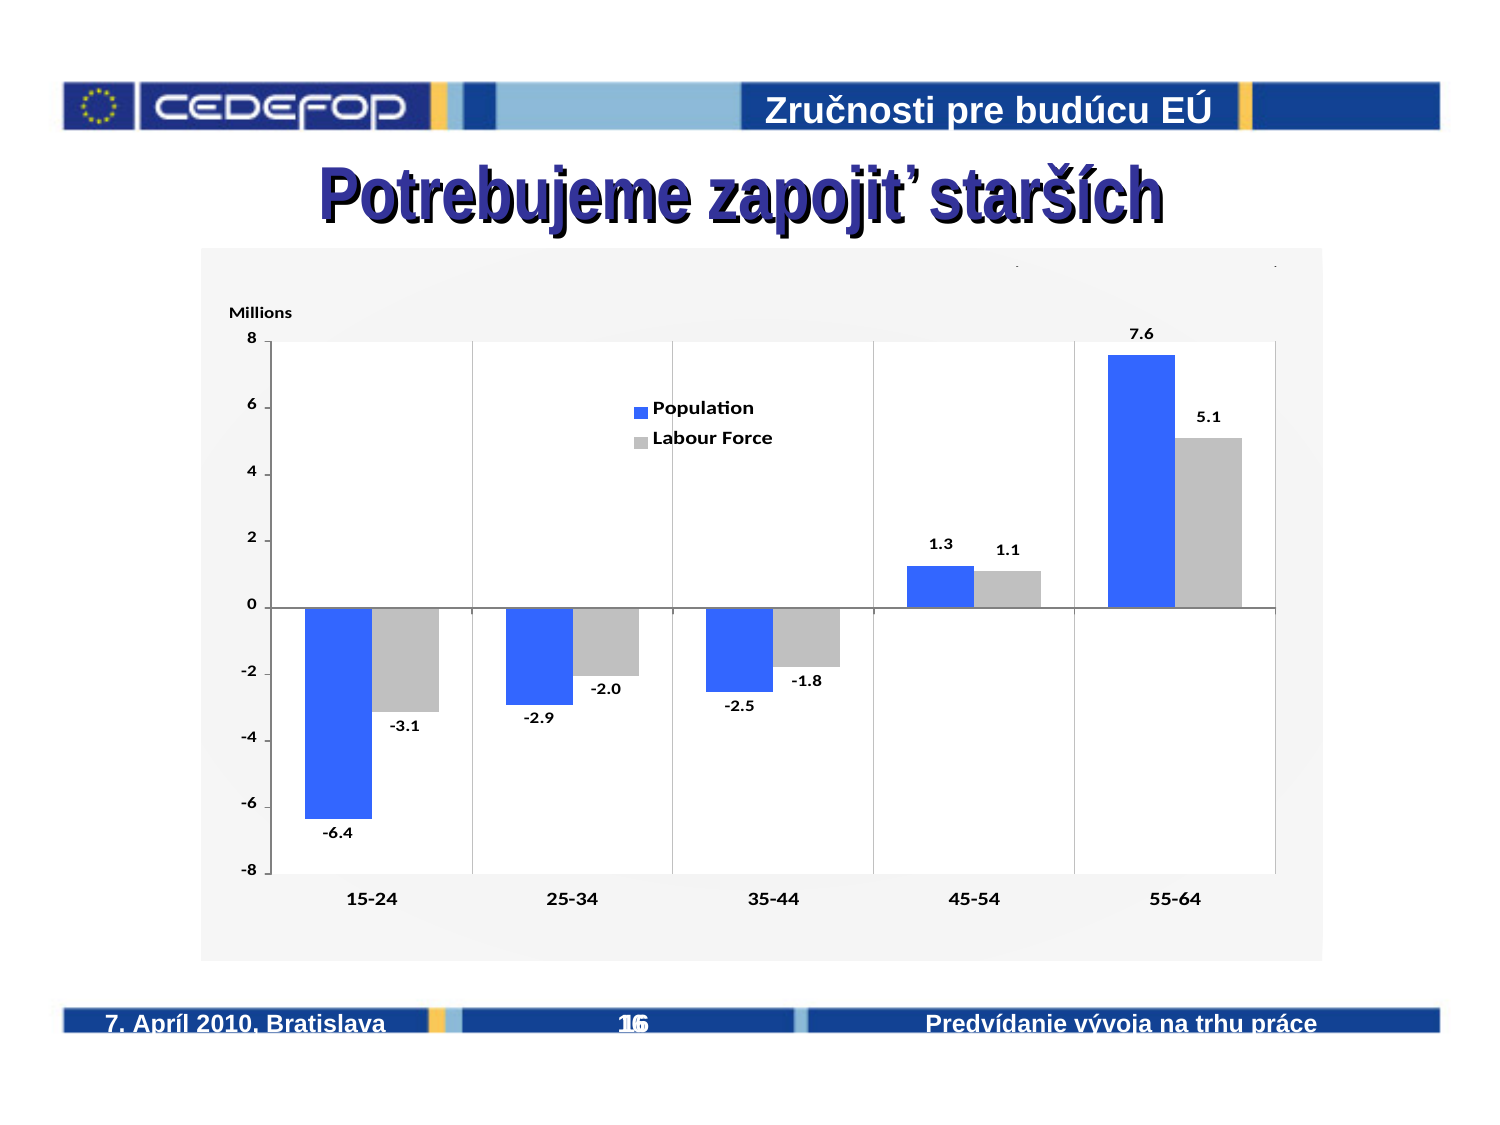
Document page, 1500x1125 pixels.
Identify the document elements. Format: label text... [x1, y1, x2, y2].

text_box Potrebujeme zapojiť starších [0, 137, 1500, 243]
picture [0, 243, 1500, 1125]
picture [0, 0, 1500, 137]
